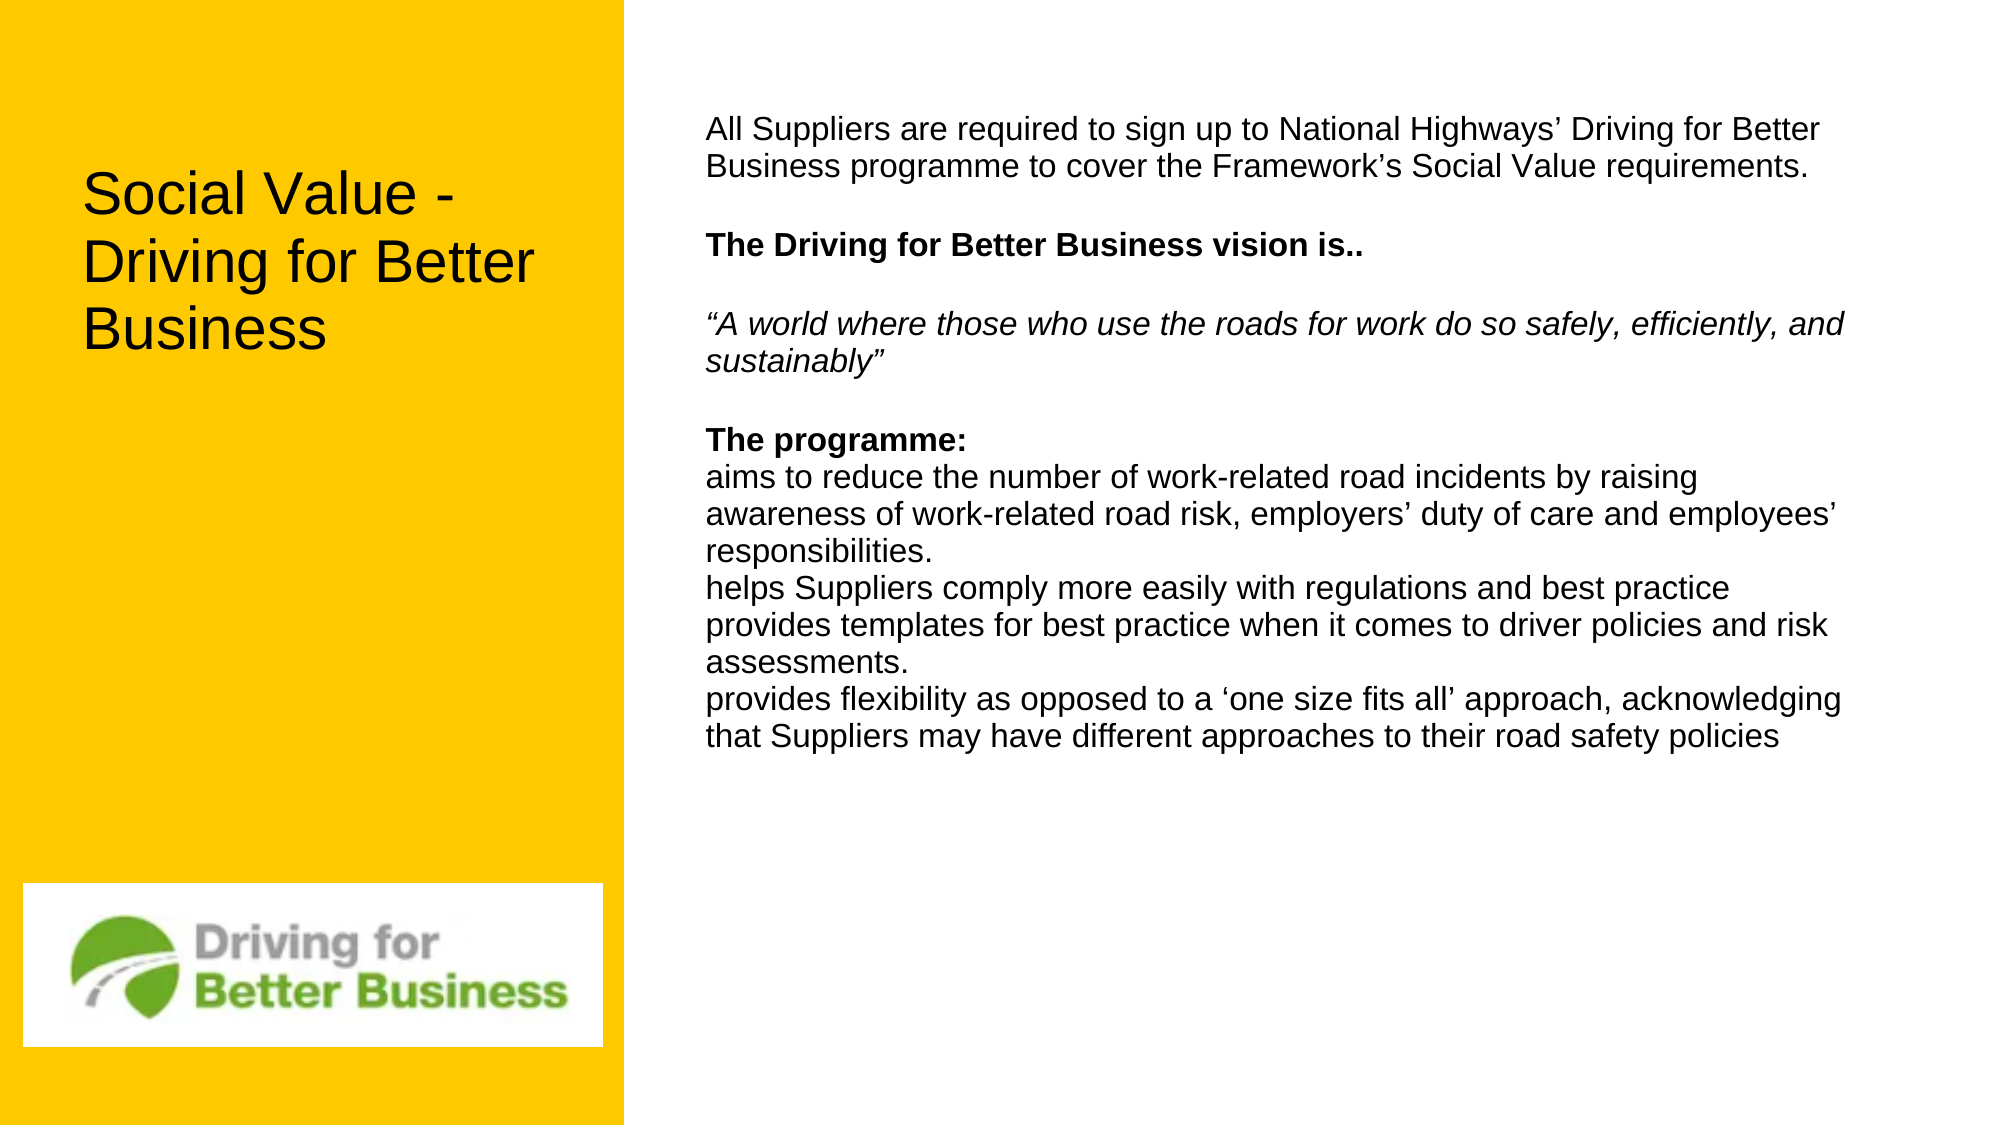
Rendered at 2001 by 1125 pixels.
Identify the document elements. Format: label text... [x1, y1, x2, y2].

text_box Social Value - Driving for Better Business [62, 139, 564, 407]
text_box All Suppliers are required to sign up to National Highways’ Driving for Better Business programme to cover the Framework’s Social Value requirements. The Driving for Better Business vision is.. “A world where those who use the roads for work do so safely, efficiently, and sustainably” The programme: aims to reduce the number of work-related road incidents by raising awareness of work-related road risk, employers’ duty of care and employees’ responsibilities. helps Suppliers comply more easily with regulations and best practice provides templates for best practice when it comes to driver policies and risk assessments. provides flexibility as opposed to a ‘one size fits all’ approach, acknowledging that Suppliers may have different approaches to their road safety policies [685, 90, 1876, 1017]
picture [23, 883, 603, 1047]
